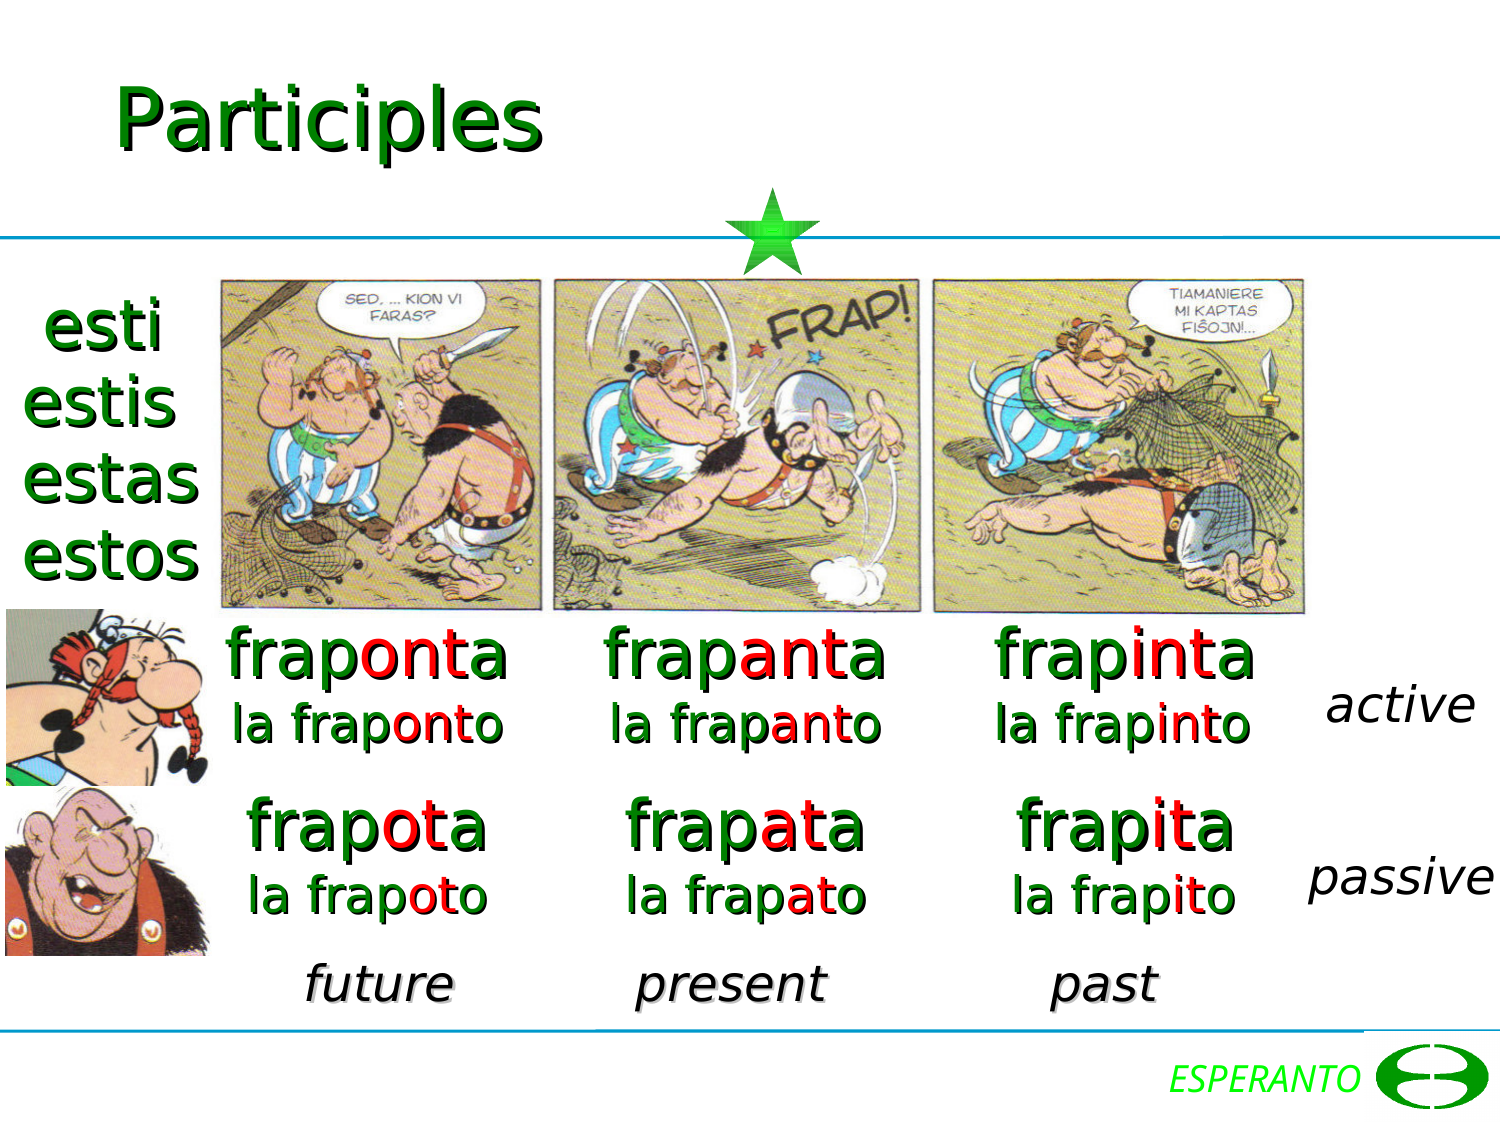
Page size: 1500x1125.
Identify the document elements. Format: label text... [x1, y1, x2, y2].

picture [1364, 1032, 1500, 1122]
text_box active [1311, 673, 1493, 741]
list esti estis estas estos fraponta frapanta frapinta la fraponto la frapanto la frapinto frapota frapata frapita la frapoto la frapato la frapito future present past [0, 299, 1500, 1029]
title Participles [112, 13, 1448, 237]
text_box passive [1293, 844, 1500, 934]
picture [5, 277, 1312, 956]
